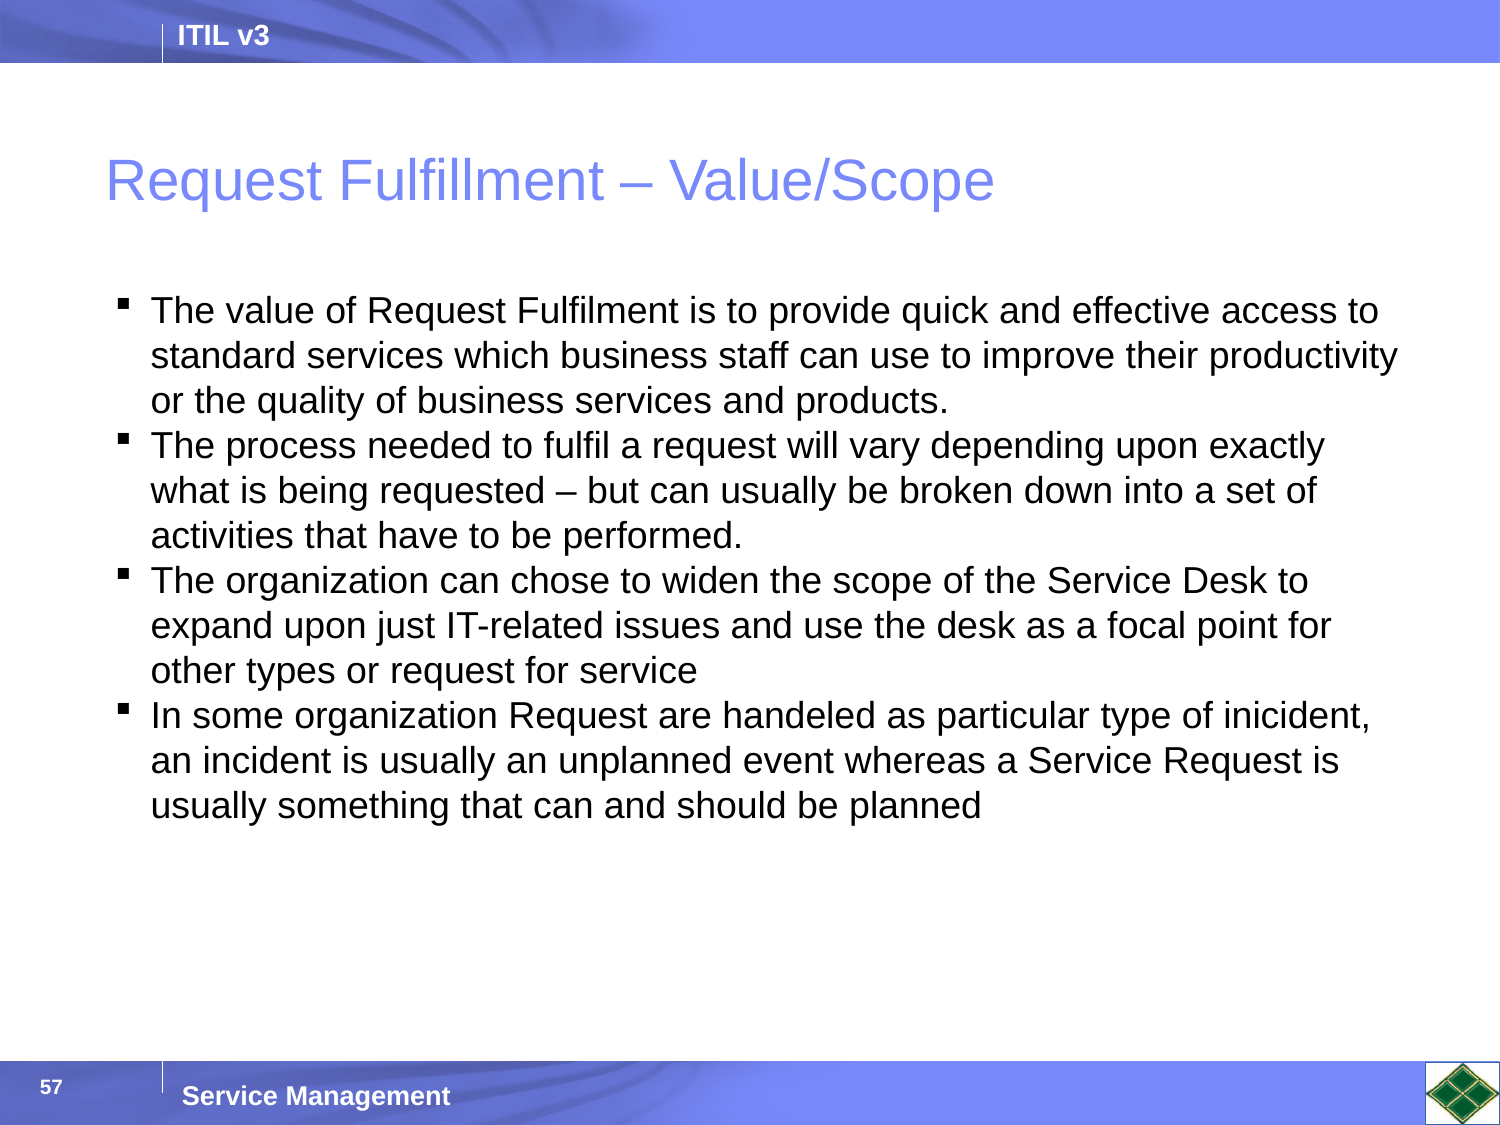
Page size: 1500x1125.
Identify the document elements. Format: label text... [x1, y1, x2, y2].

picture [0, 1061, 1500, 1125]
text_box <číslo> [25, 1066, 191, 1119]
text_box Request Fulfillment – Value/Scope [90, 121, 1443, 221]
text_box The value of Request Fulfilment is to provide quick and effective access to standard services which business staff can use to improve their productivity or the quality of business services and products. The process needed to fulfil a request will vary depending upon exactly what is being requested – but can usually be broken down into a set of activities that have to be performed. The organization can chose to widen the scope of the Service Desk to expand upon just IT-related issues and use the desk as a focal point for other types or request for service In some organization Request are handeled as particular type of inicident, an incident is usually an unplanned event whereas a Service Request is usually something that can and should be planned [100, 278, 1424, 874]
picture [1426, 1063, 1499, 1124]
picture [0, 0, 1500, 63]
